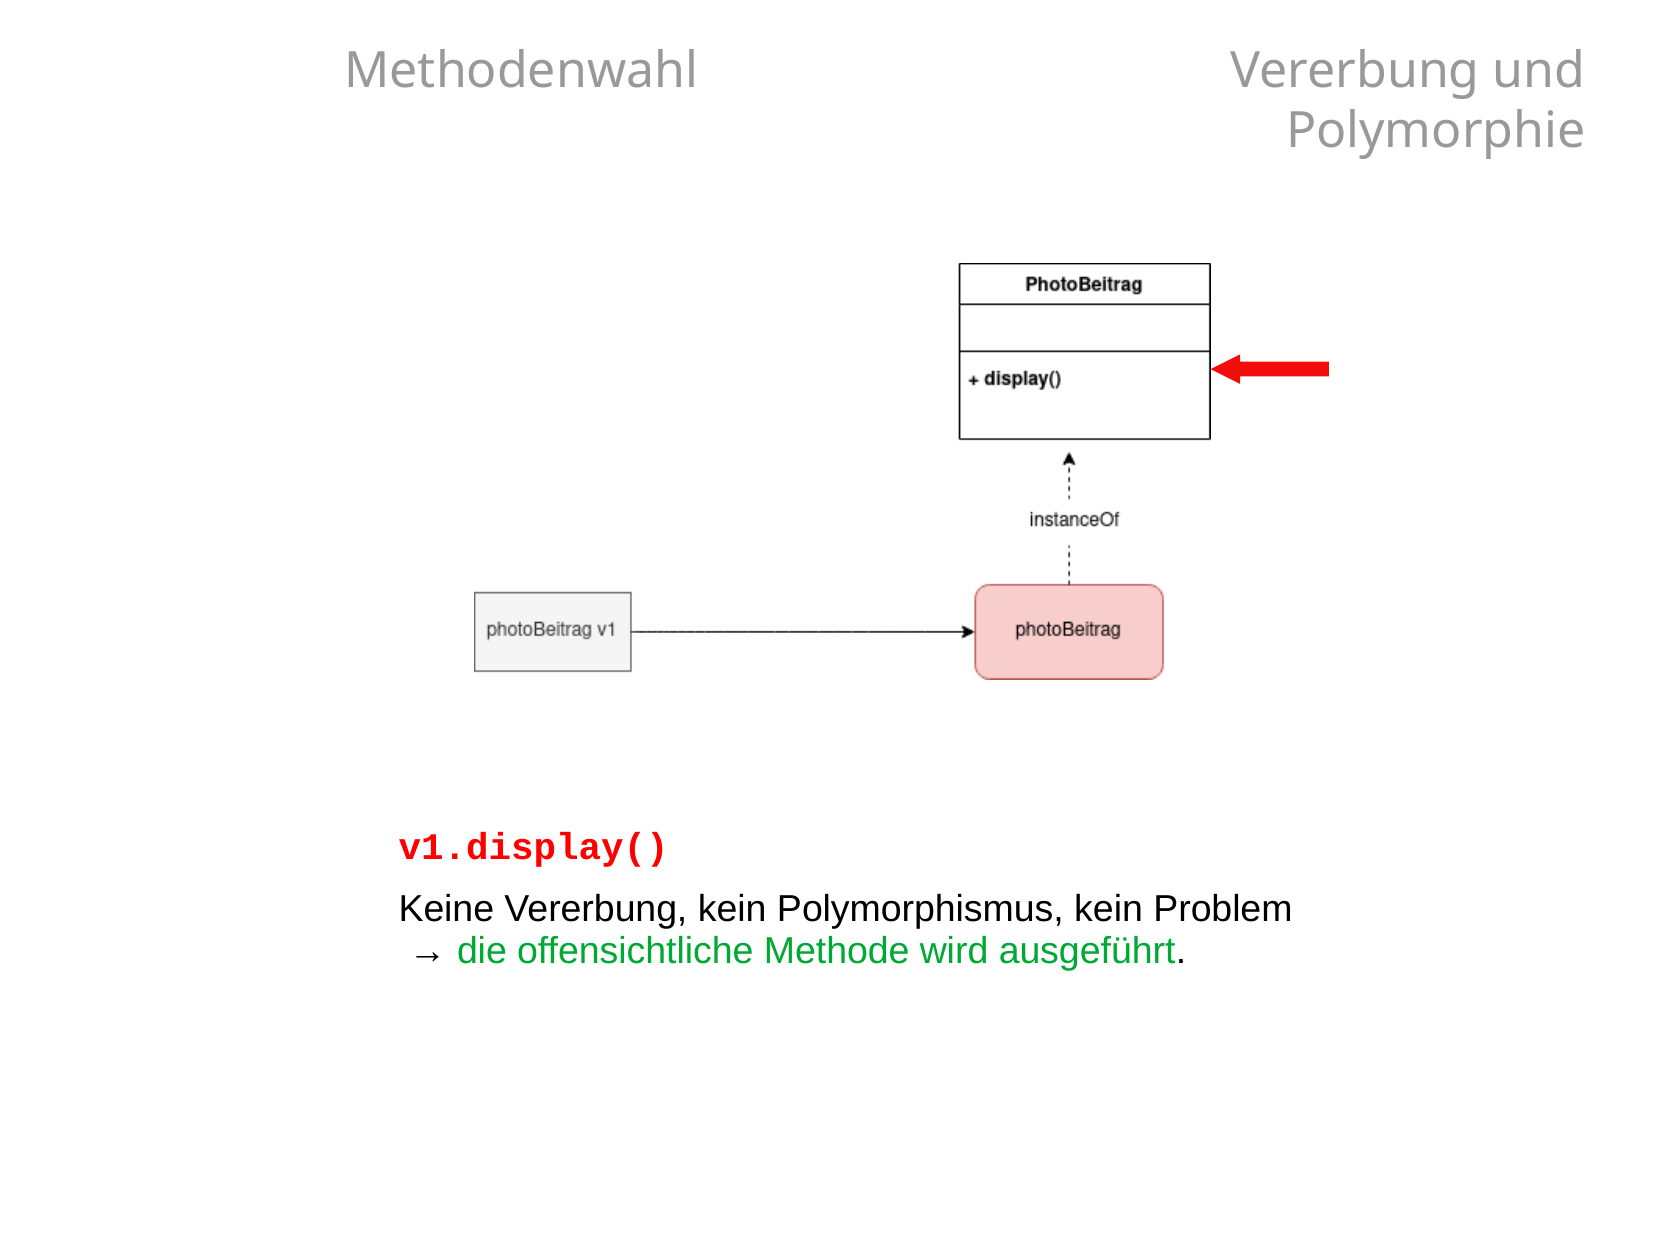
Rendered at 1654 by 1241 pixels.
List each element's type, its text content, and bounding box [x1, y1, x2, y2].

text_box [1210, 354, 1329, 384]
picture [474, 263, 1211, 680]
text_box v1.display() [383, 821, 739, 881]
text_box Keine Vererbung, kein Polymorphismus, kein Problem → die offensichtliche Methode wird ausgeführt. [383, 880, 1359, 1063]
text_box Methodenwahl Vererbung und Polymorphie [59, 29, 1625, 119]
